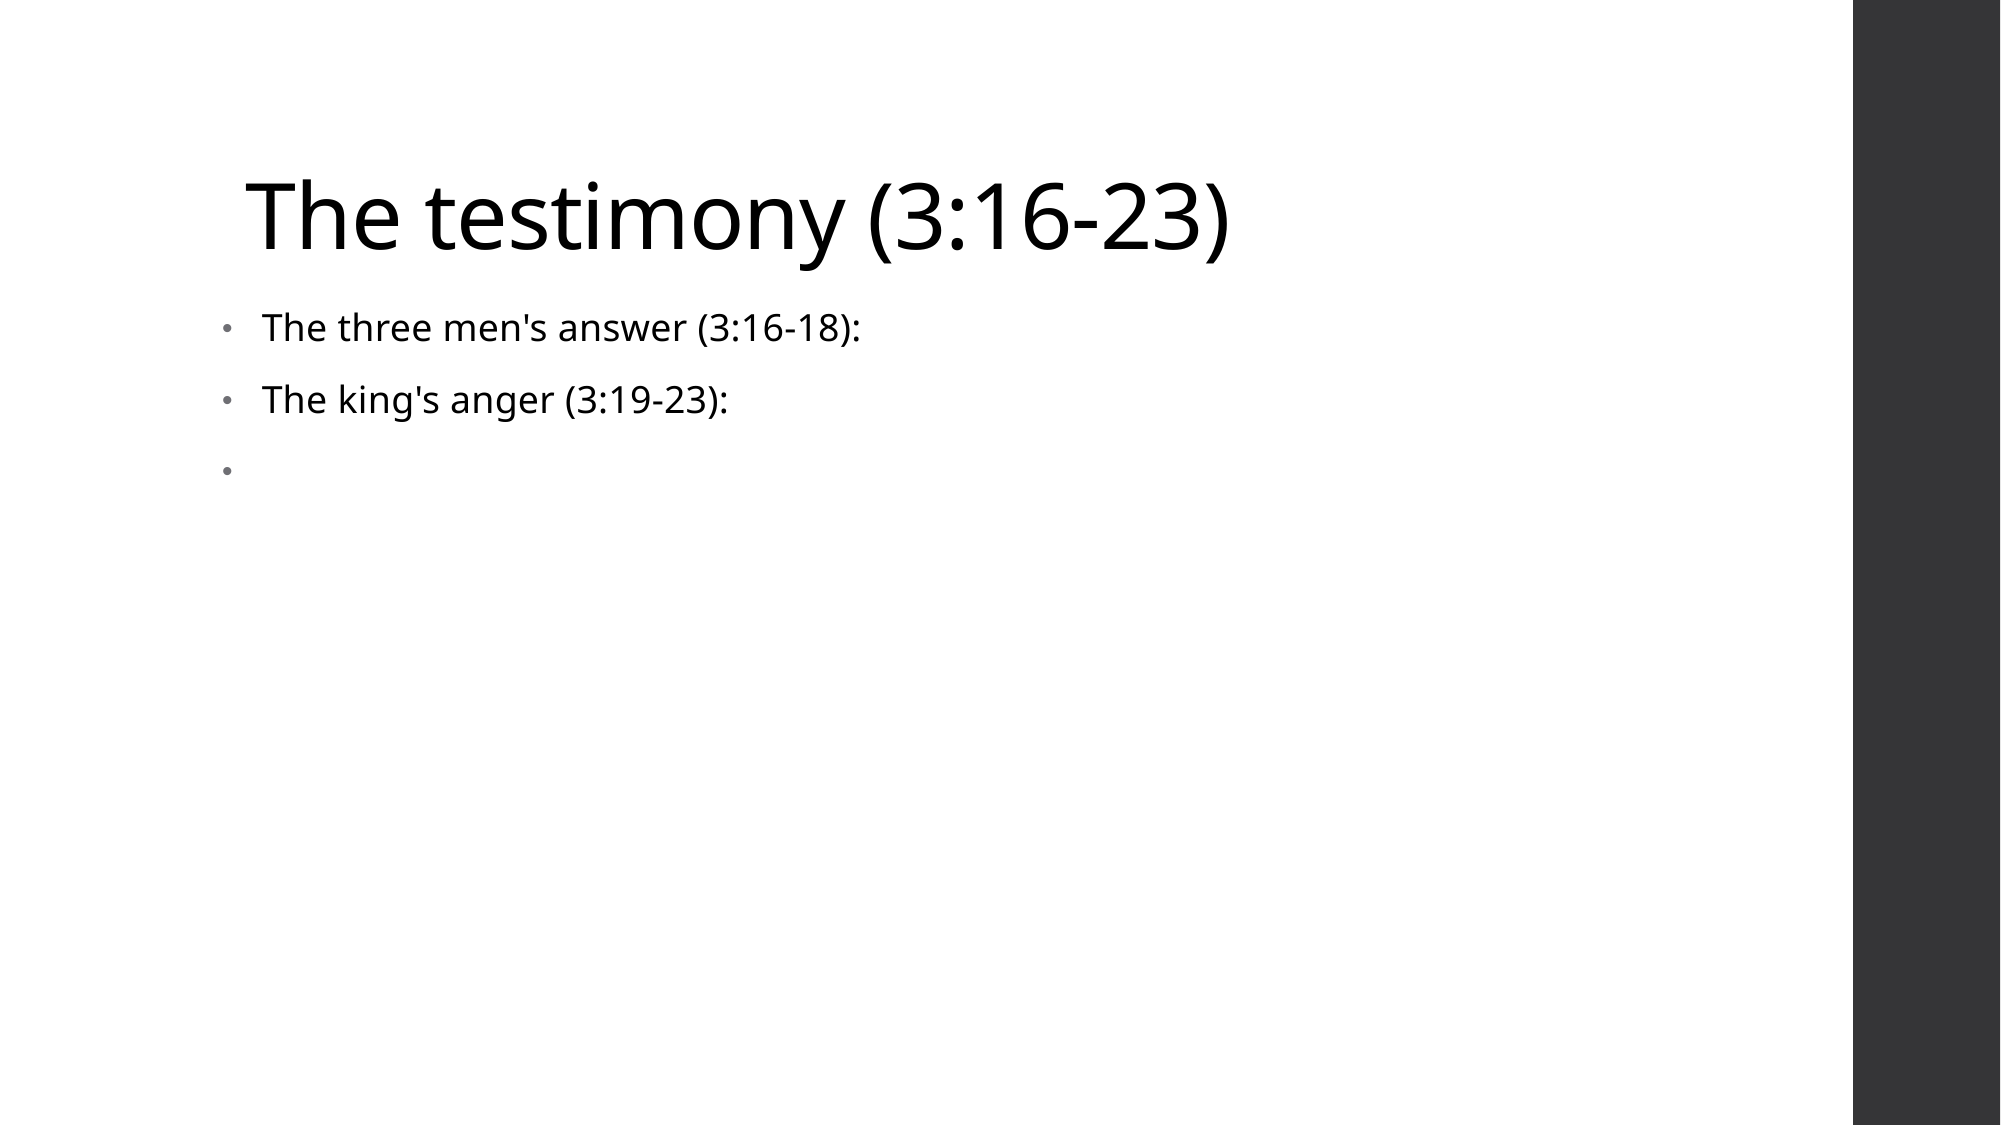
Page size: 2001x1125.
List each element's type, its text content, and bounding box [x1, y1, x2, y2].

list The three men's answer (3:16-18): The king's anger (3:19-23): [206, 299, 1617, 1014]
title The testimony (3:16-23) [206, 60, 1797, 278]
